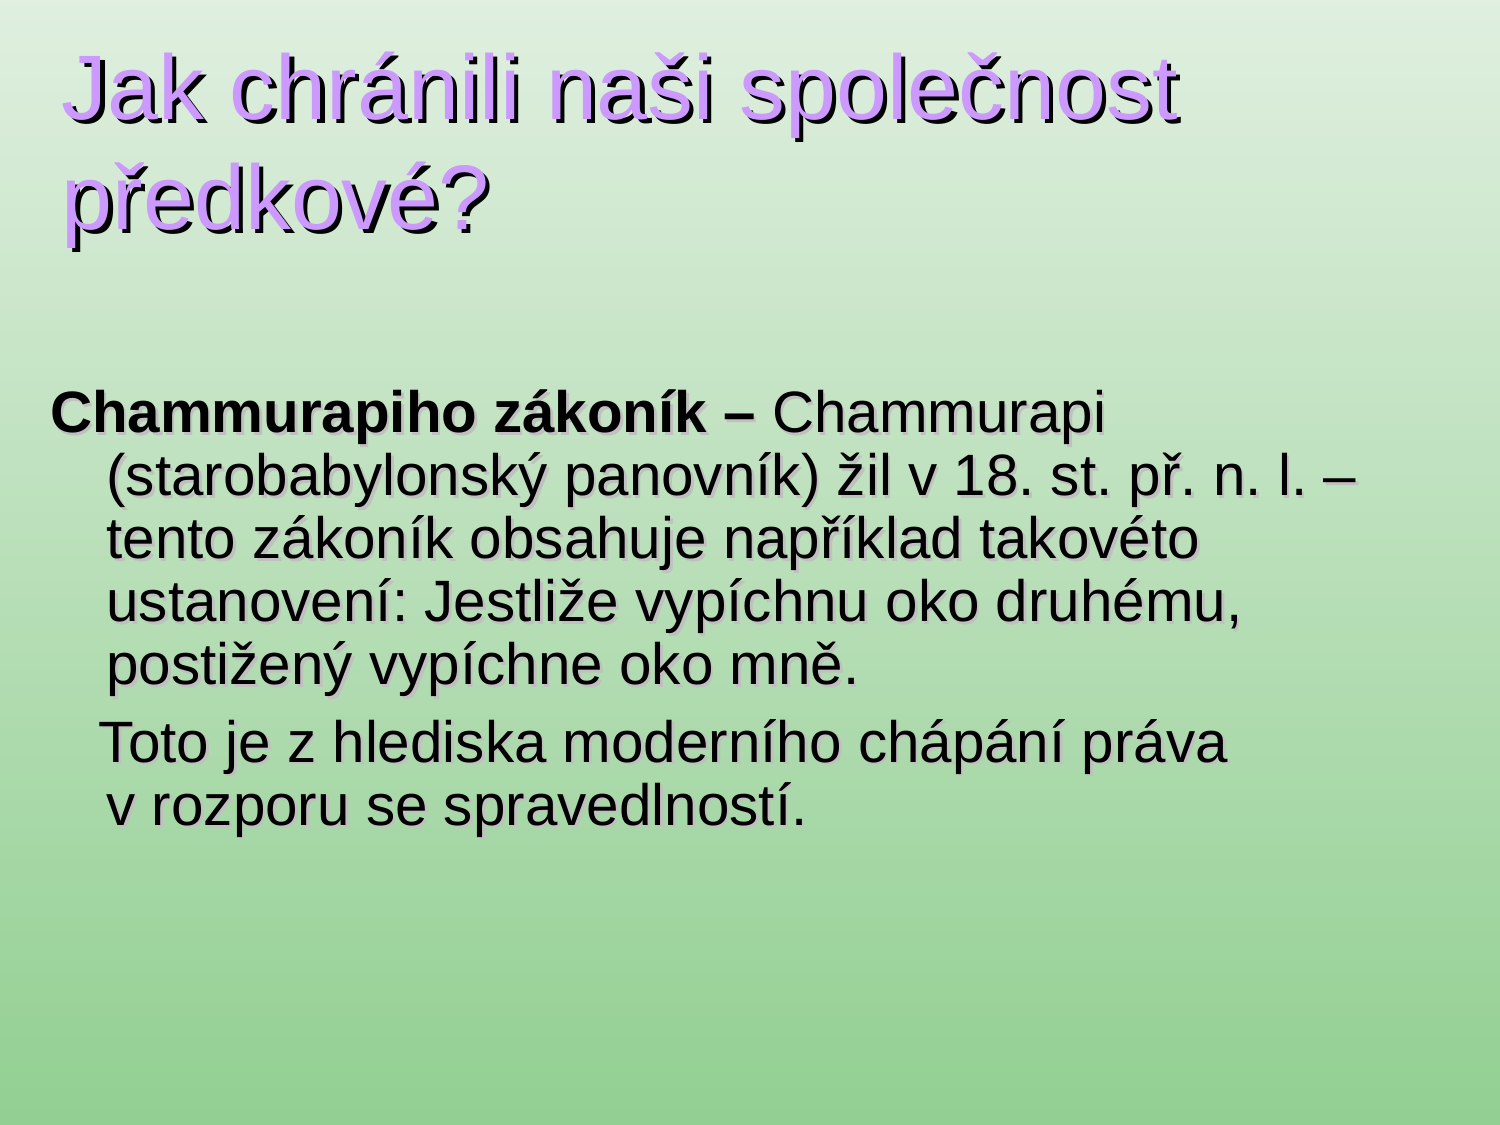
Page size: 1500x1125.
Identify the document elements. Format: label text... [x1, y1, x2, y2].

title Jak chránili naši společnost předkové? [46, 20, 1450, 255]
list Chammurapiho zákoník – Chammurapi (starobabylonský panovník) žil v 18. st. př. n. l. – tento zákoník obsahuje například takovéto ustanovení: Jestliže vypíchnu oko druhému, postižený vypíchne oko mně. Toto je z hlediska moderního chápání práva v rozporu se spravedlností. [35, 374, 1450, 1000]
